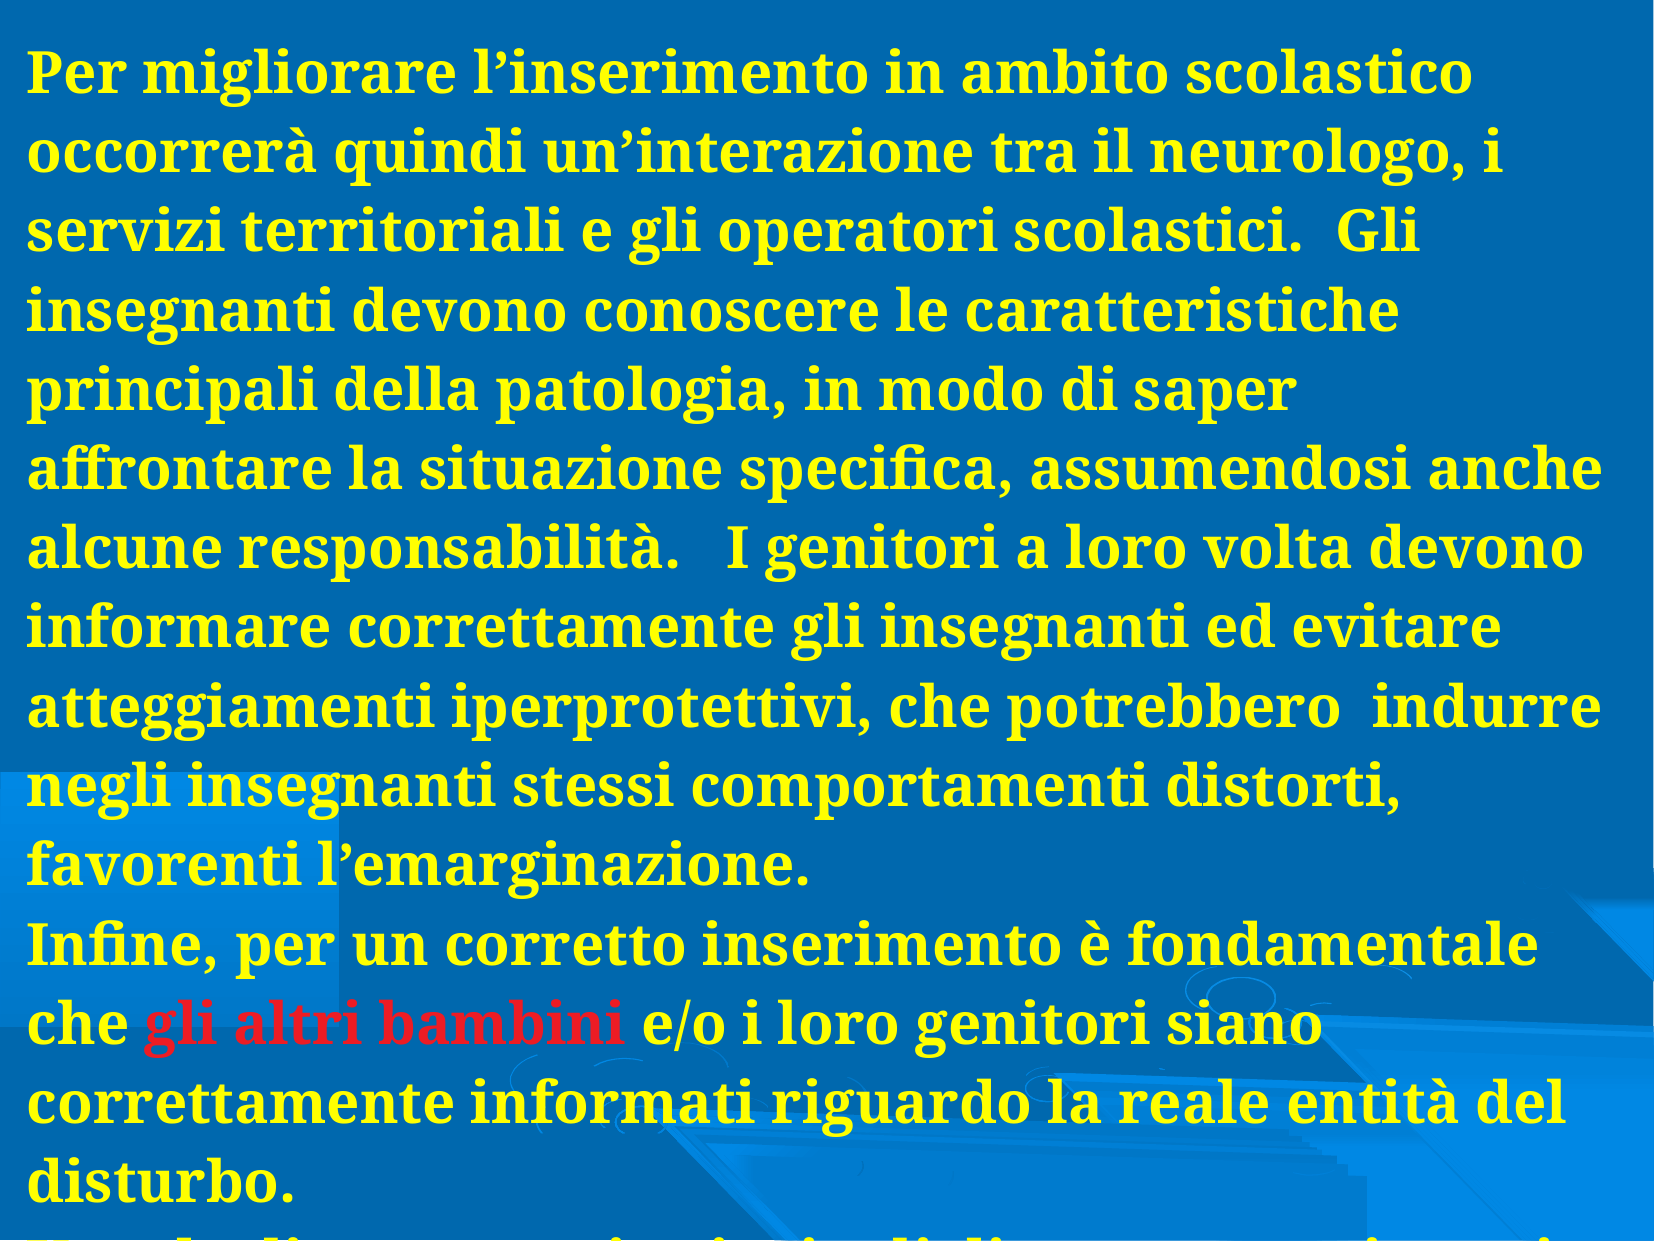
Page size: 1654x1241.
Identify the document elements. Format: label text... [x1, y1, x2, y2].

text_box Per migliorare l’inserimento in ambito scolastico occorrerà quindi un’interazione tra il neurologo, i servizi territoriali e gli operatori scolastici. Gli insegnanti devono conoscere le caratteristiche principali della patologia, in modo di saper affrontare la situazione specifica, assumendosi anche alcune responsabilità. I genitori a loro volta devono informare correttamente gli insegnanti ed evitare atteggiamenti iperprotettivi, che potrebbero indurre negli insegnanti stessi comportamenti distorti, favorenti l’emarginazione. Infine, per un corretto inserimento è fondamentale che gli altri bambini e/o i loro genitori siano correttamente informati riguardo la reale entità del disturbo. Uno degli argomenti principali di preoccupazione sia per i genitori che per gli insegnanti è la somministrazione di farmaci in orario scolastico e il pronto intervento in caso che si verifichino crisi in classe. Lega Italiana contro l’Epilessia LICE Fondazione Epilessia Lice – Onlus [11, 23, 1630, 1218]
